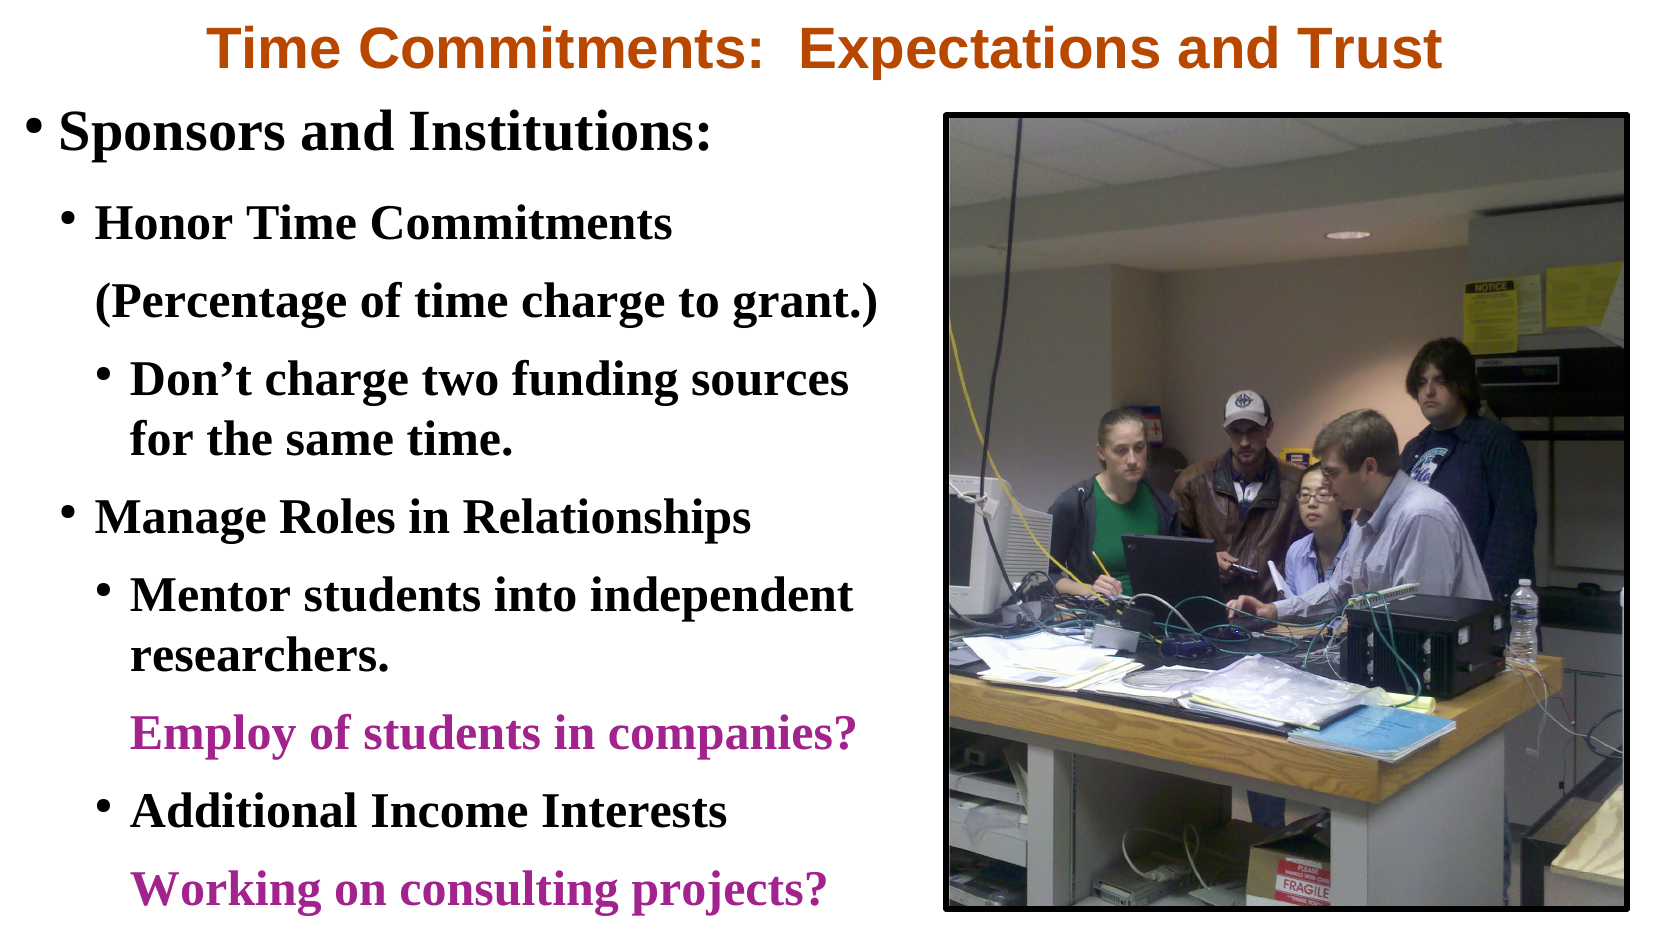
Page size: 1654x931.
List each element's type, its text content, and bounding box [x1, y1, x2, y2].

picture [949, 118, 1625, 906]
text_box Time Commitments: Expectations and Trust [0, 2, 1651, 88]
text_box Sponsors and Institutions: Honor Time Commitments (Percentage of time charge to grant.) Don’t charge two funding sources for the same time. Manage Roles in Relationships Mentor students into independent researchers. Employ of students in companies? Additional Income Interests Working on consulting projects? [9, 85, 938, 923]
